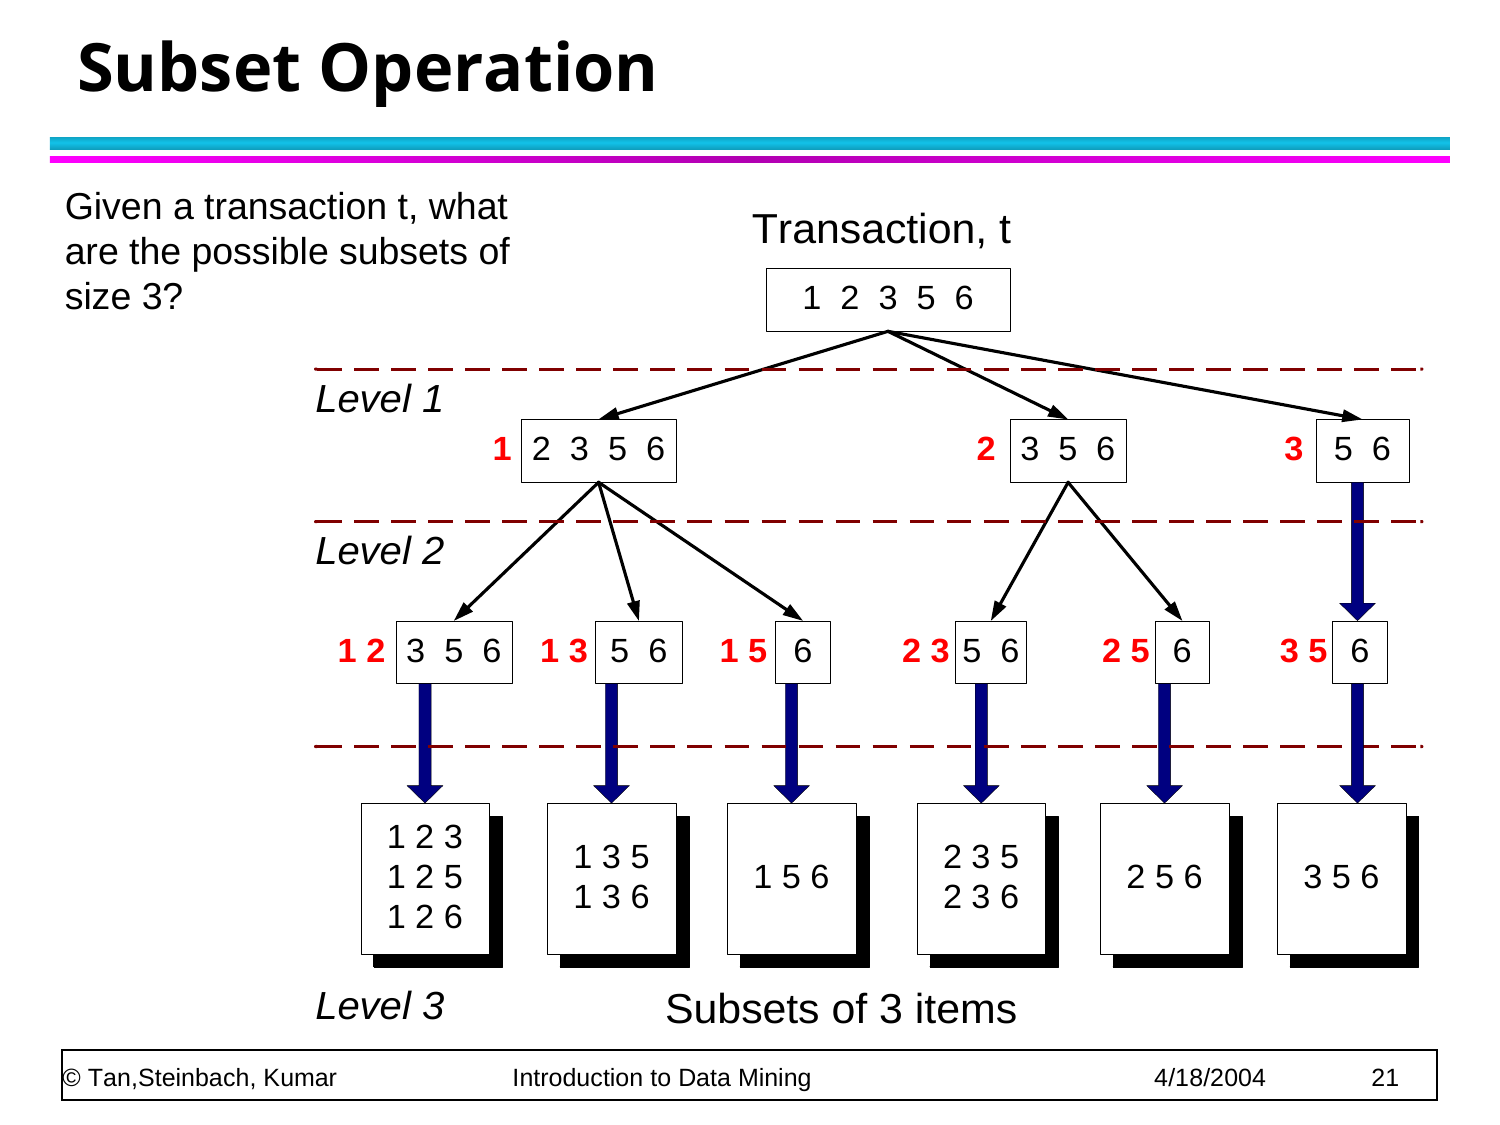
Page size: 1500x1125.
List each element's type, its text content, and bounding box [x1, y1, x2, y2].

text_box Given a transaction t, what are the possible subsets of size 3? [49, 174, 588, 326]
text_box [312, 197, 1426, 1038]
title Subset Operation [62, 22, 1421, 113]
